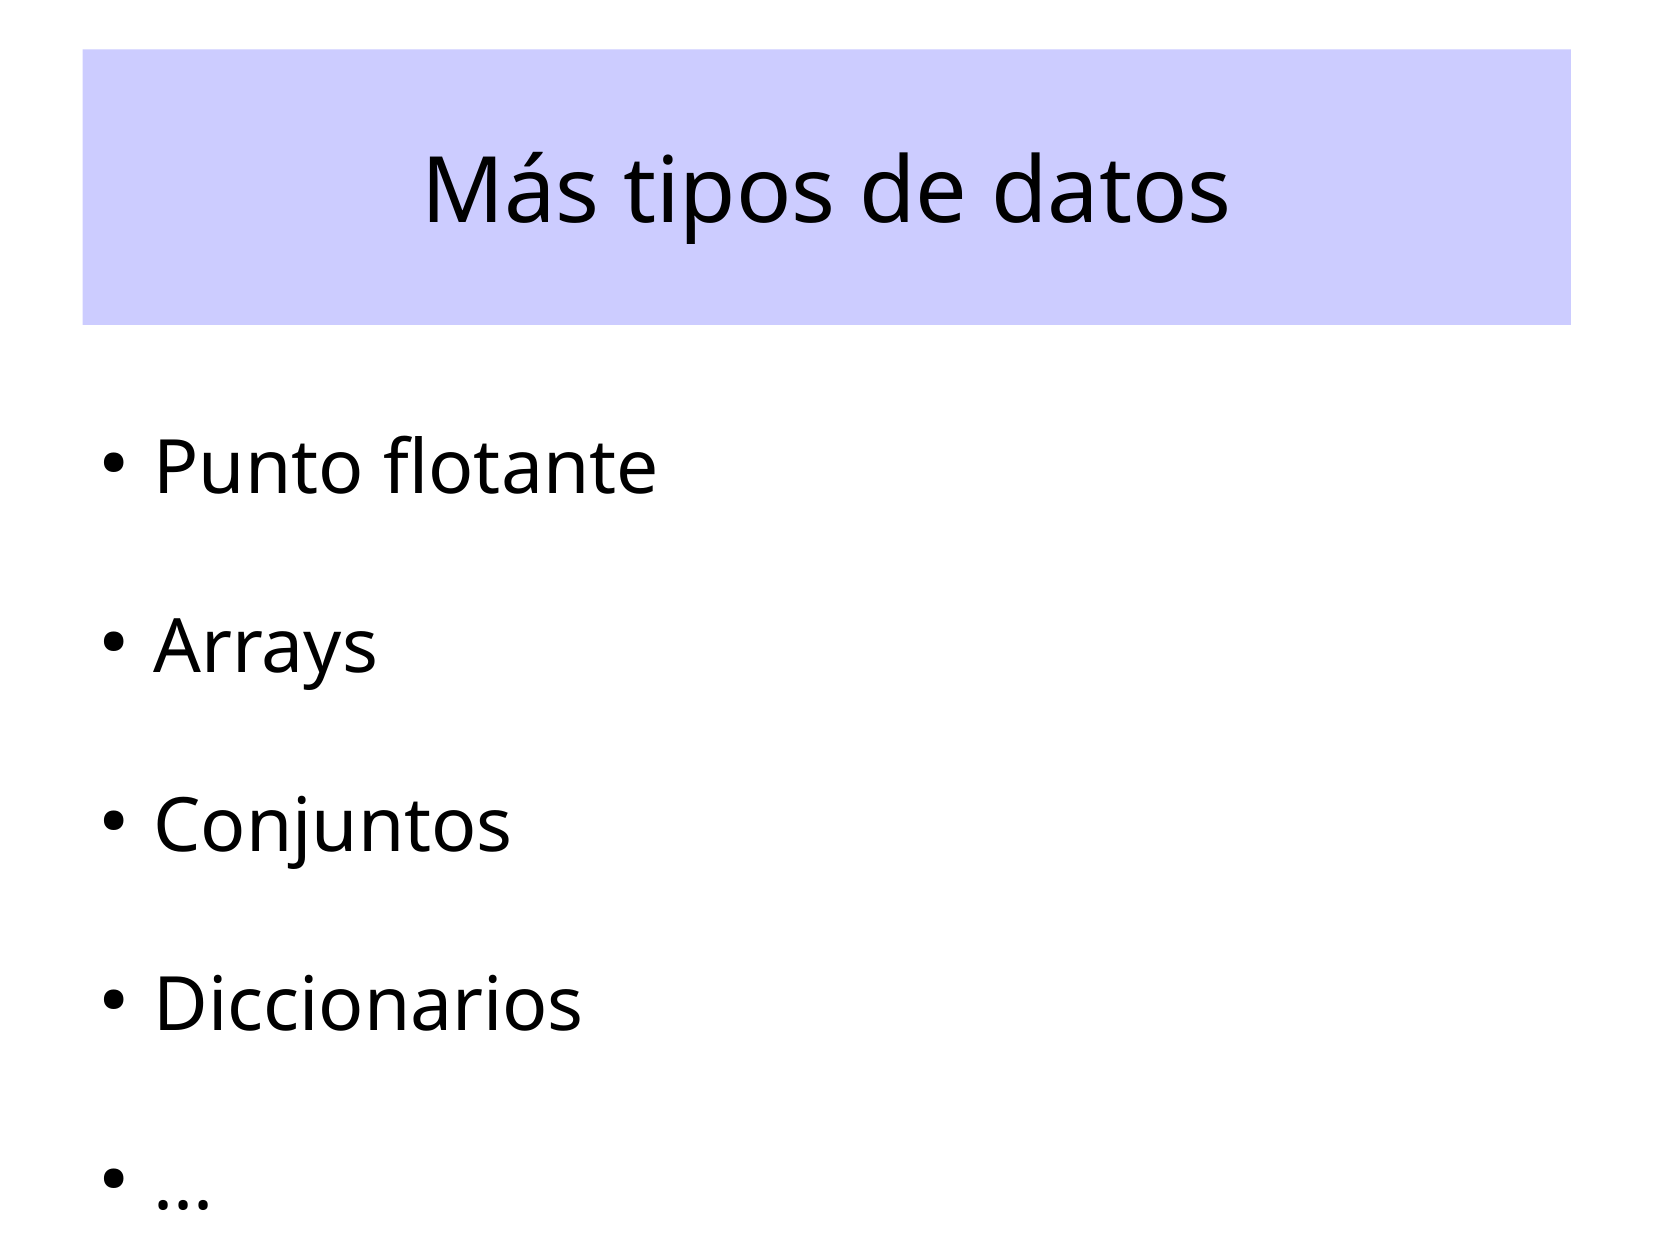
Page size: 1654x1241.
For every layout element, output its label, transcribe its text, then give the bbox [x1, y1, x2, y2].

list Punto flotante Arrays Conjuntos Diccionarios ... [82, 413, 1571, 1232]
title Más tipos de datos [82, 56, 1571, 318]
